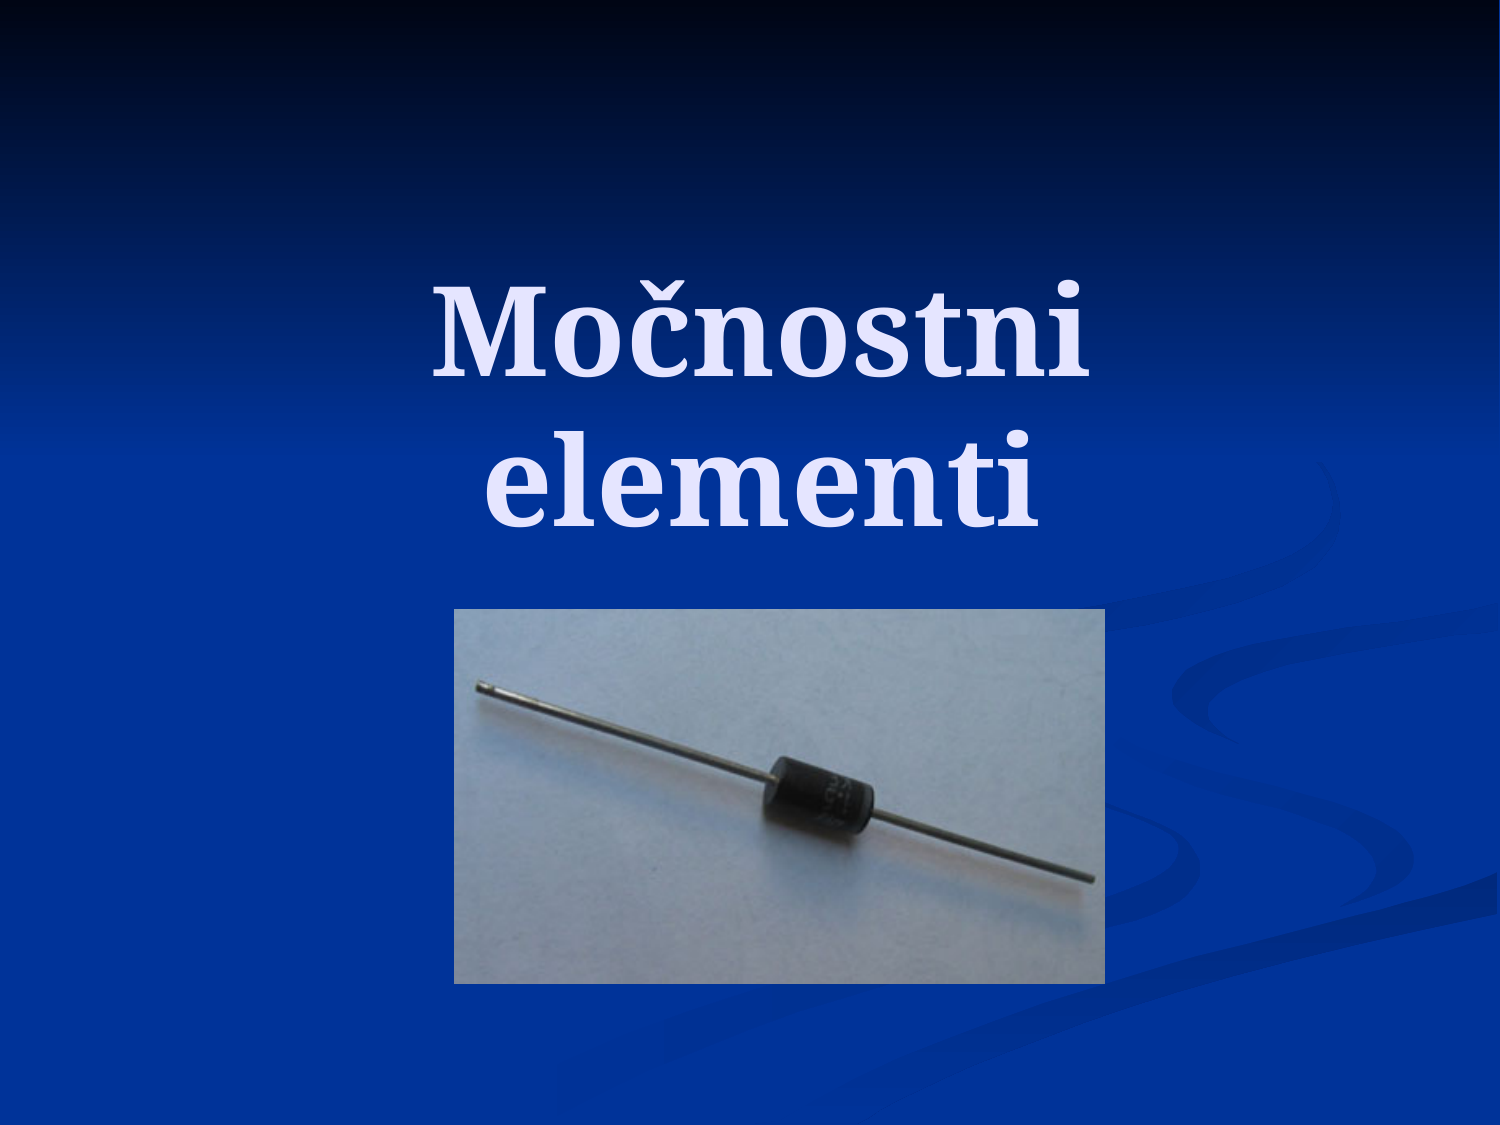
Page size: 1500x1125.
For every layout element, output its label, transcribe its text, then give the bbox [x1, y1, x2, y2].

title Močnostni elementi [123, 243, 1399, 559]
picture [454, 609, 1105, 984]
